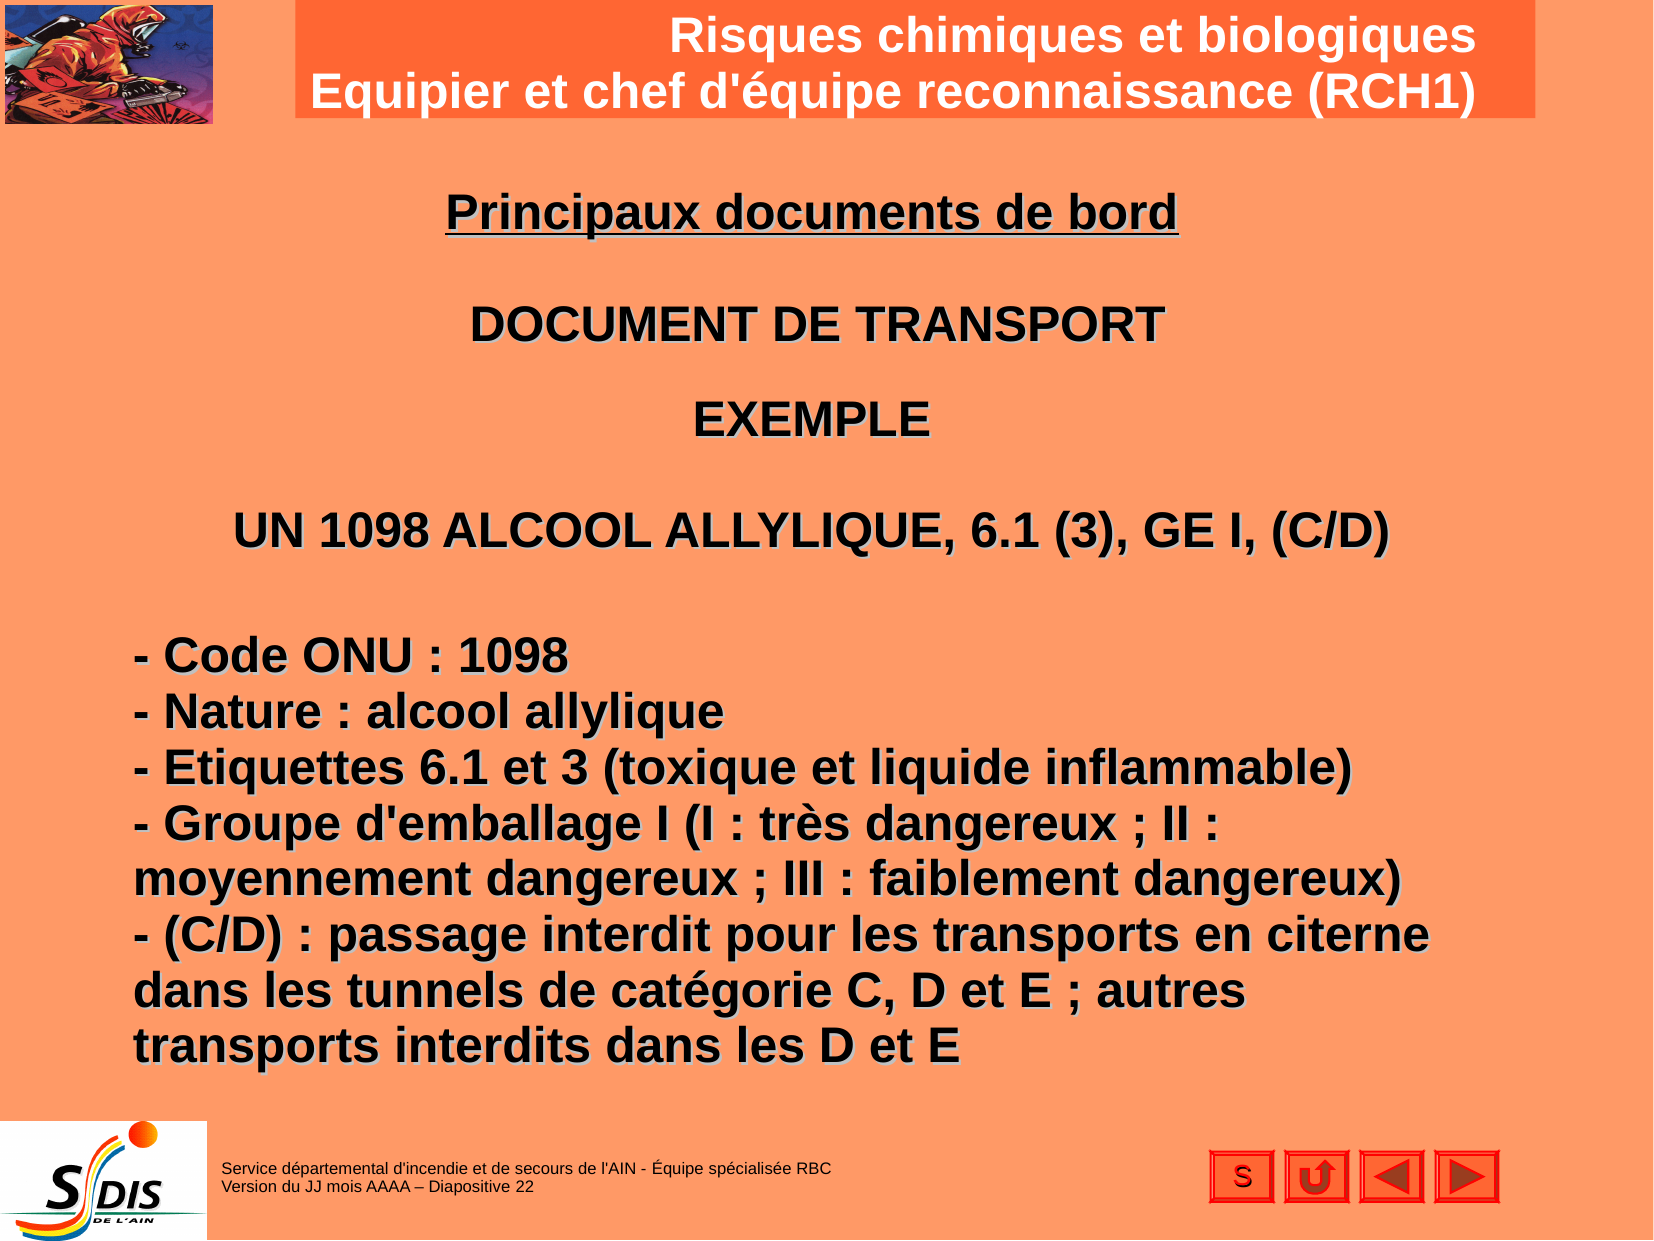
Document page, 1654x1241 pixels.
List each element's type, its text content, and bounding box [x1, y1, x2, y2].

text_box - Code ONU : 1098 - Nature : alcool allylique - Etiquettes 6.1 et 3 (toxique et liquide inflammable) - Groupe d'emballage I (I : très dangereux ; II : moyennement dangereux ; III : faiblement dangereux) - (C/D) : passage interdit pour les transports en citerne dans les tunnels de catégorie C, D et E ; autres transports interdits dans les D et E [118, 620, 1506, 1091]
text_box [1362, 1151, 1424, 1202]
text_box EXEMPLE UN 1098 ALCOOL ALLYLIQUE, 6.1 (3), GE I, (C/D) [118, 383, 1506, 570]
text_box S [1217, 1151, 1267, 1200]
text_box [1212, 1151, 1274, 1202]
picture [5, 5, 213, 124]
text_box Principaux documents de bord [118, 177, 1506, 296]
picture [0, 1121, 207, 1241]
text_box [1287, 1151, 1349, 1202]
text_box [1437, 1151, 1499, 1202]
text_box DOCUMENT DE TRANSPORT [123, 288, 1512, 408]
